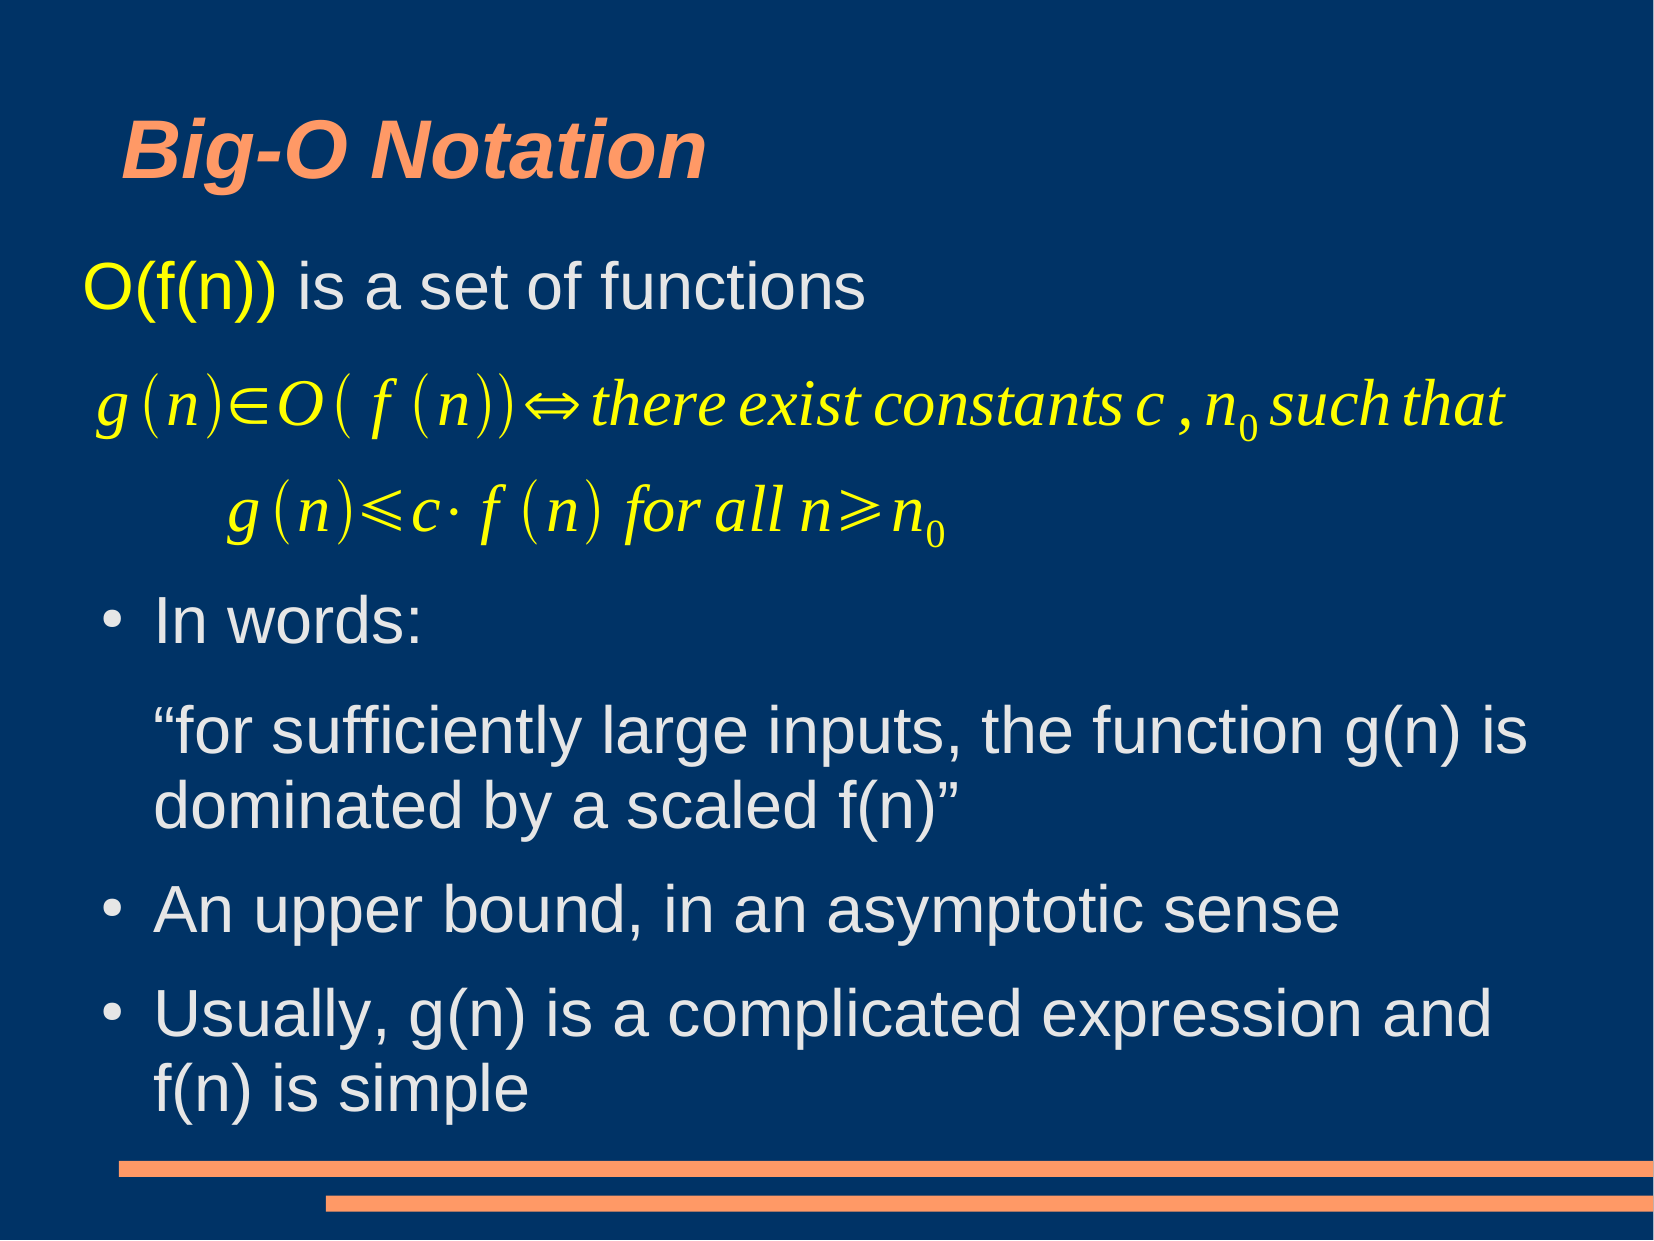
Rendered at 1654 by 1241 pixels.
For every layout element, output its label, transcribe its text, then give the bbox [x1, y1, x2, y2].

list O(f(n)) is a set of functions In words: “for sufficiently large inputs, the function g(n) is dominated by a scaled f(n)” An upper bound, in an asymptotic sense Usually, g(n) is a complicated expression and f(n) is simple [82, 248, 1571, 1130]
chart [85, 366, 1511, 451]
title Big-O Notation [121, 46, 1534, 248]
chart [216, 472, 953, 557]
